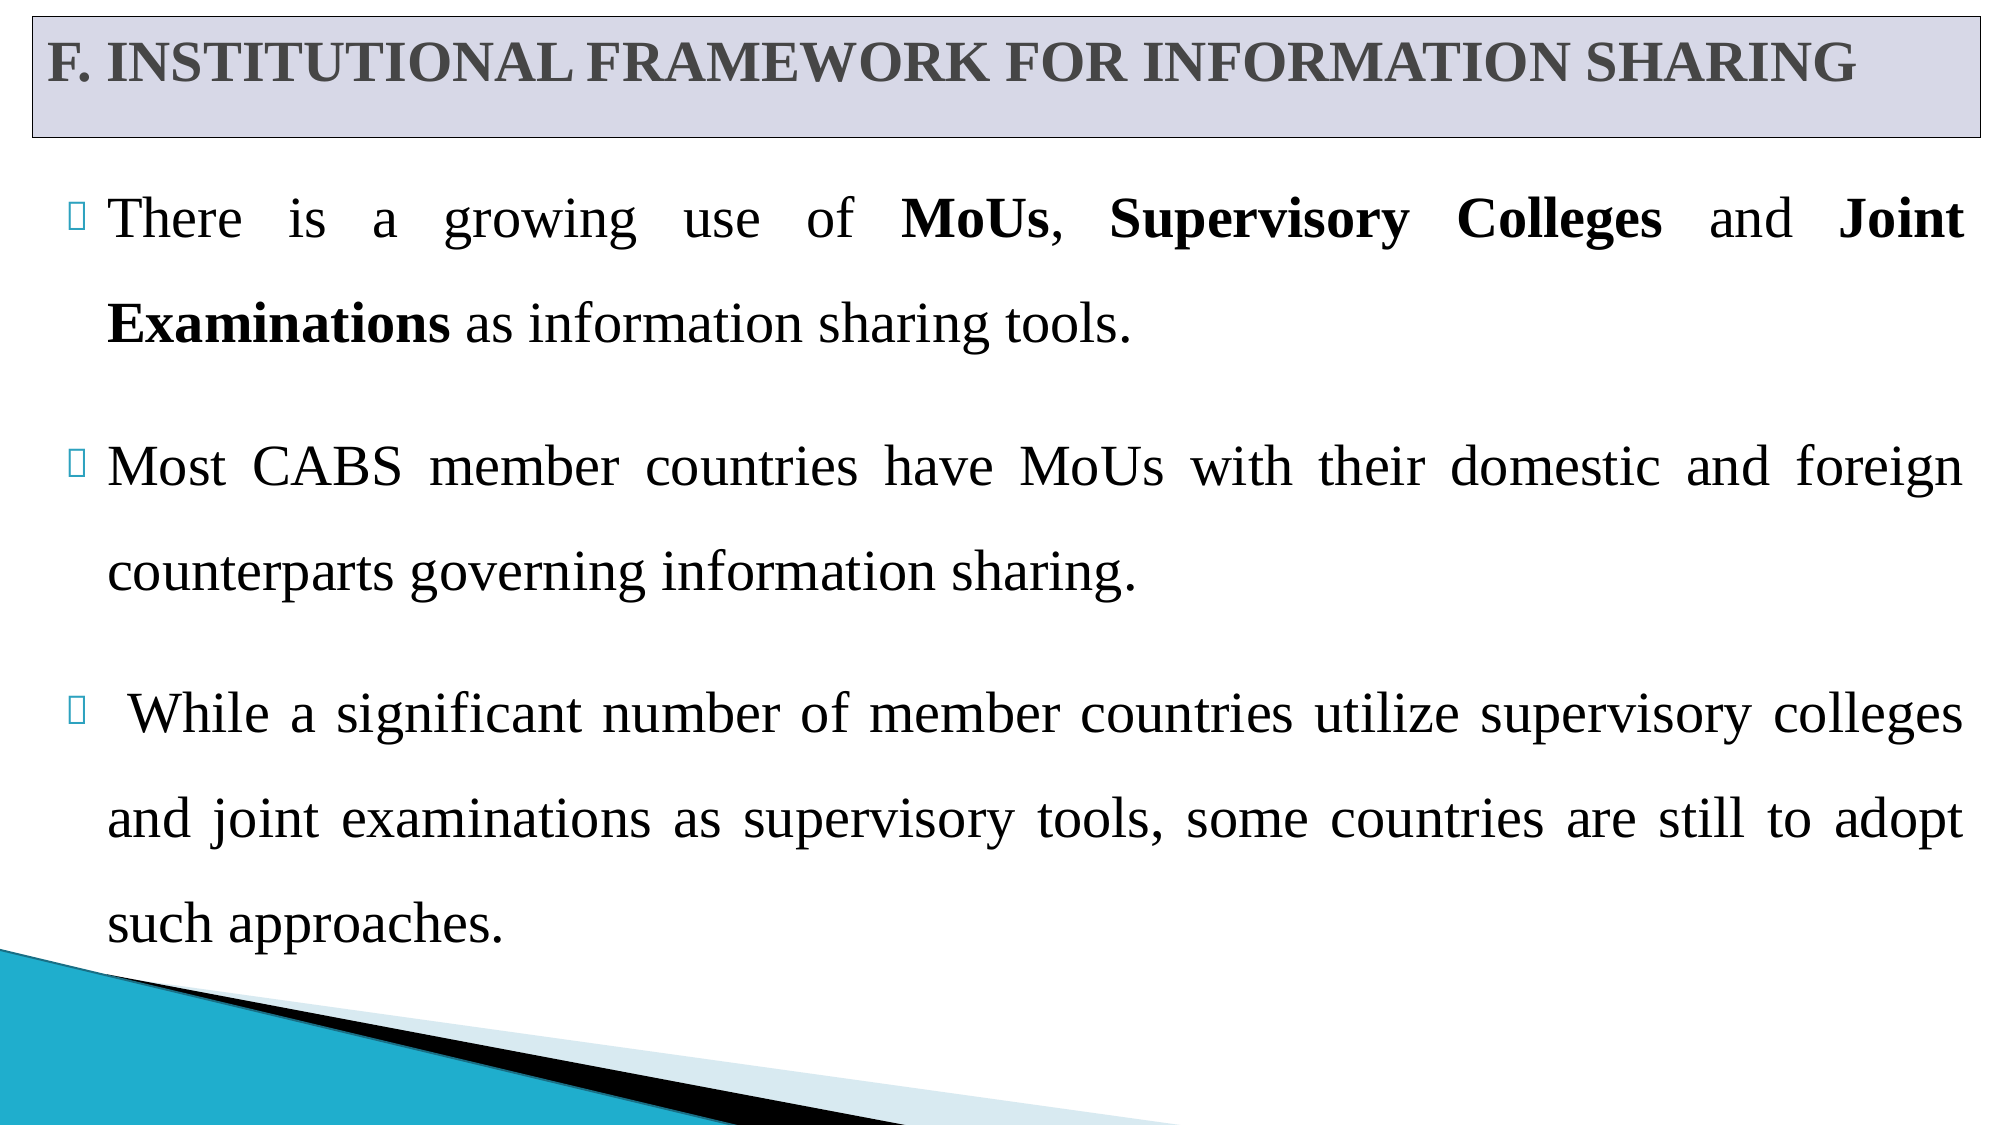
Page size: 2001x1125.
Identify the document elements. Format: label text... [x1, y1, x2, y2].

list There is a growing use of MoUs, Supervisory Colleges and Joint Examinations as information sharing tools. Most CABS member countries have MoUs with their domestic and foreign counterparts governing information sharing. While a significant number of member countries utilize supervisory colleges and joint examinations as supervisory tools, some countries are still to adopt such approaches. [32, 137, 1981, 1077]
title F. INSTITUTIONAL FRAMEWORK FOR INFORMATION SHARING [32, 16, 1981, 137]
